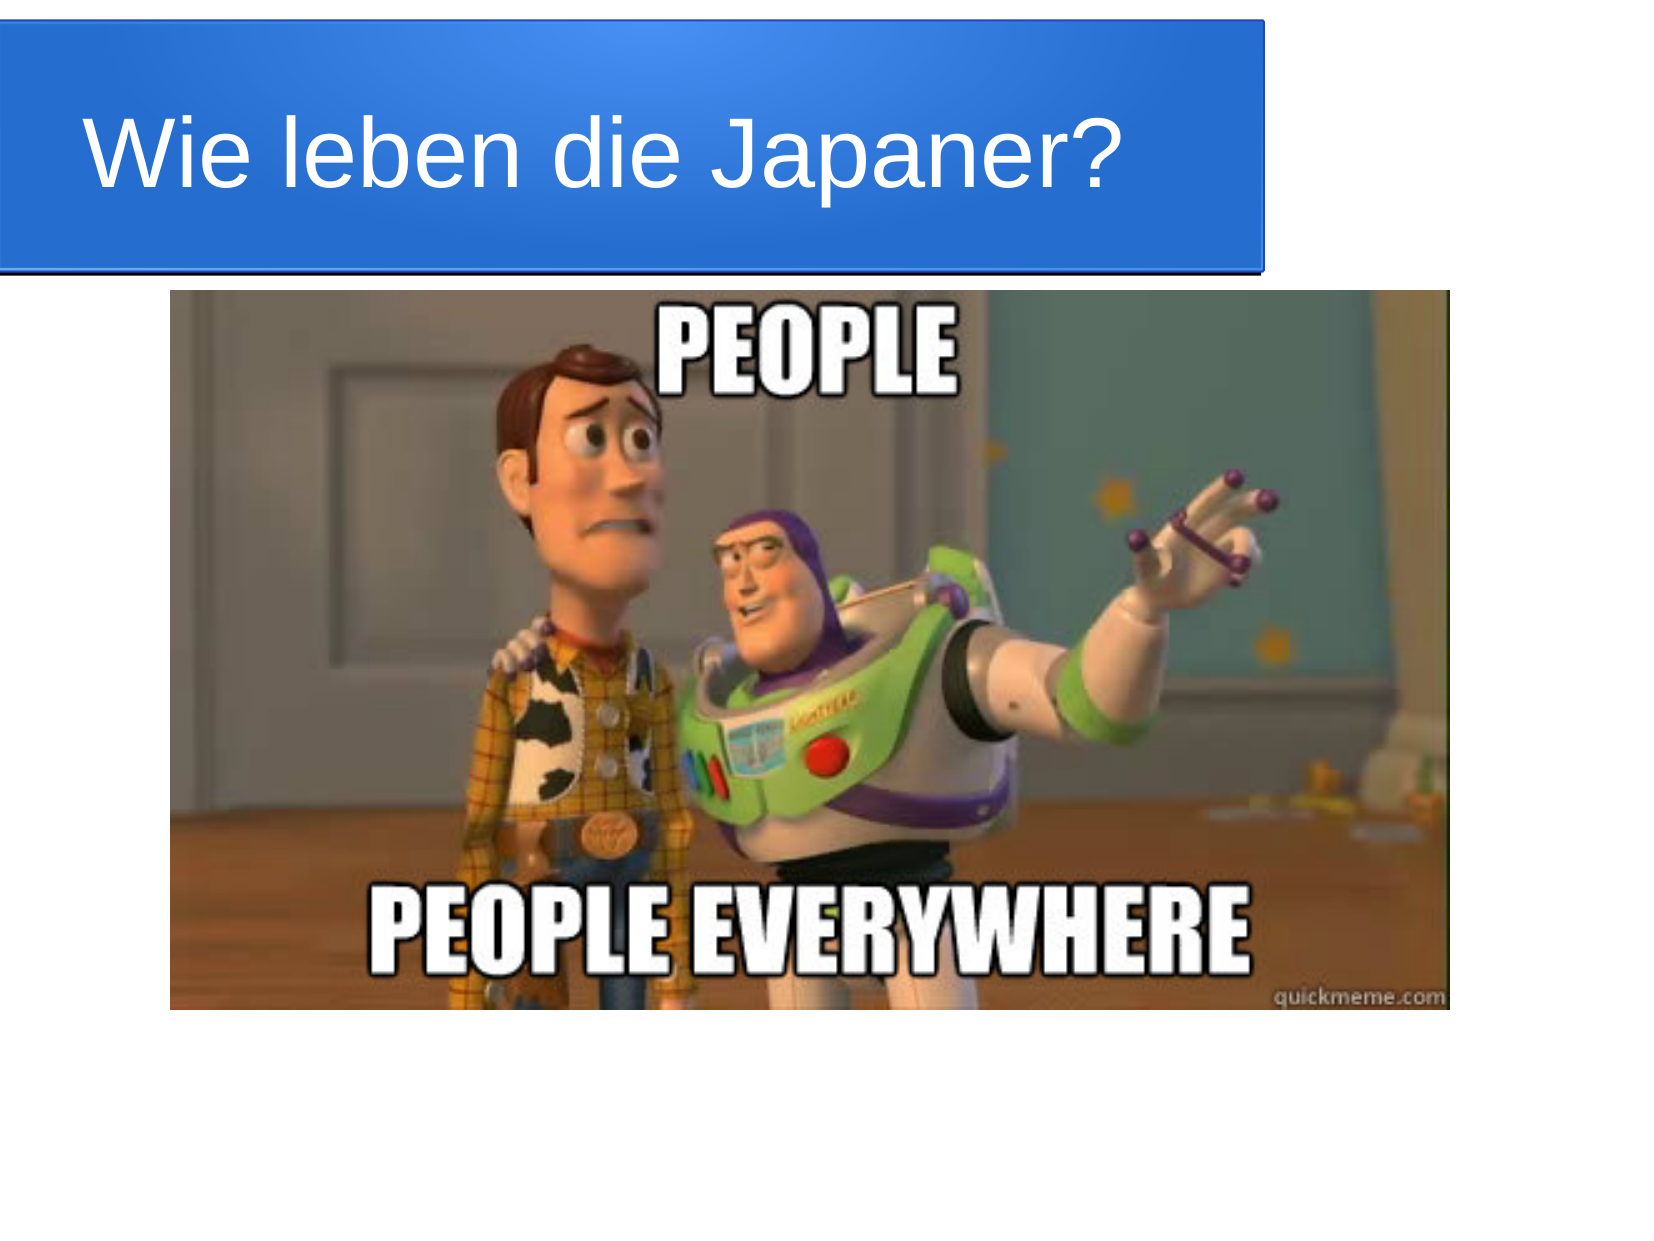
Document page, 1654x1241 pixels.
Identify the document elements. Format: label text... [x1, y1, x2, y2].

picture [170, 290, 1450, 1010]
title Wie leben die Japaner? [82, 49, 1250, 257]
